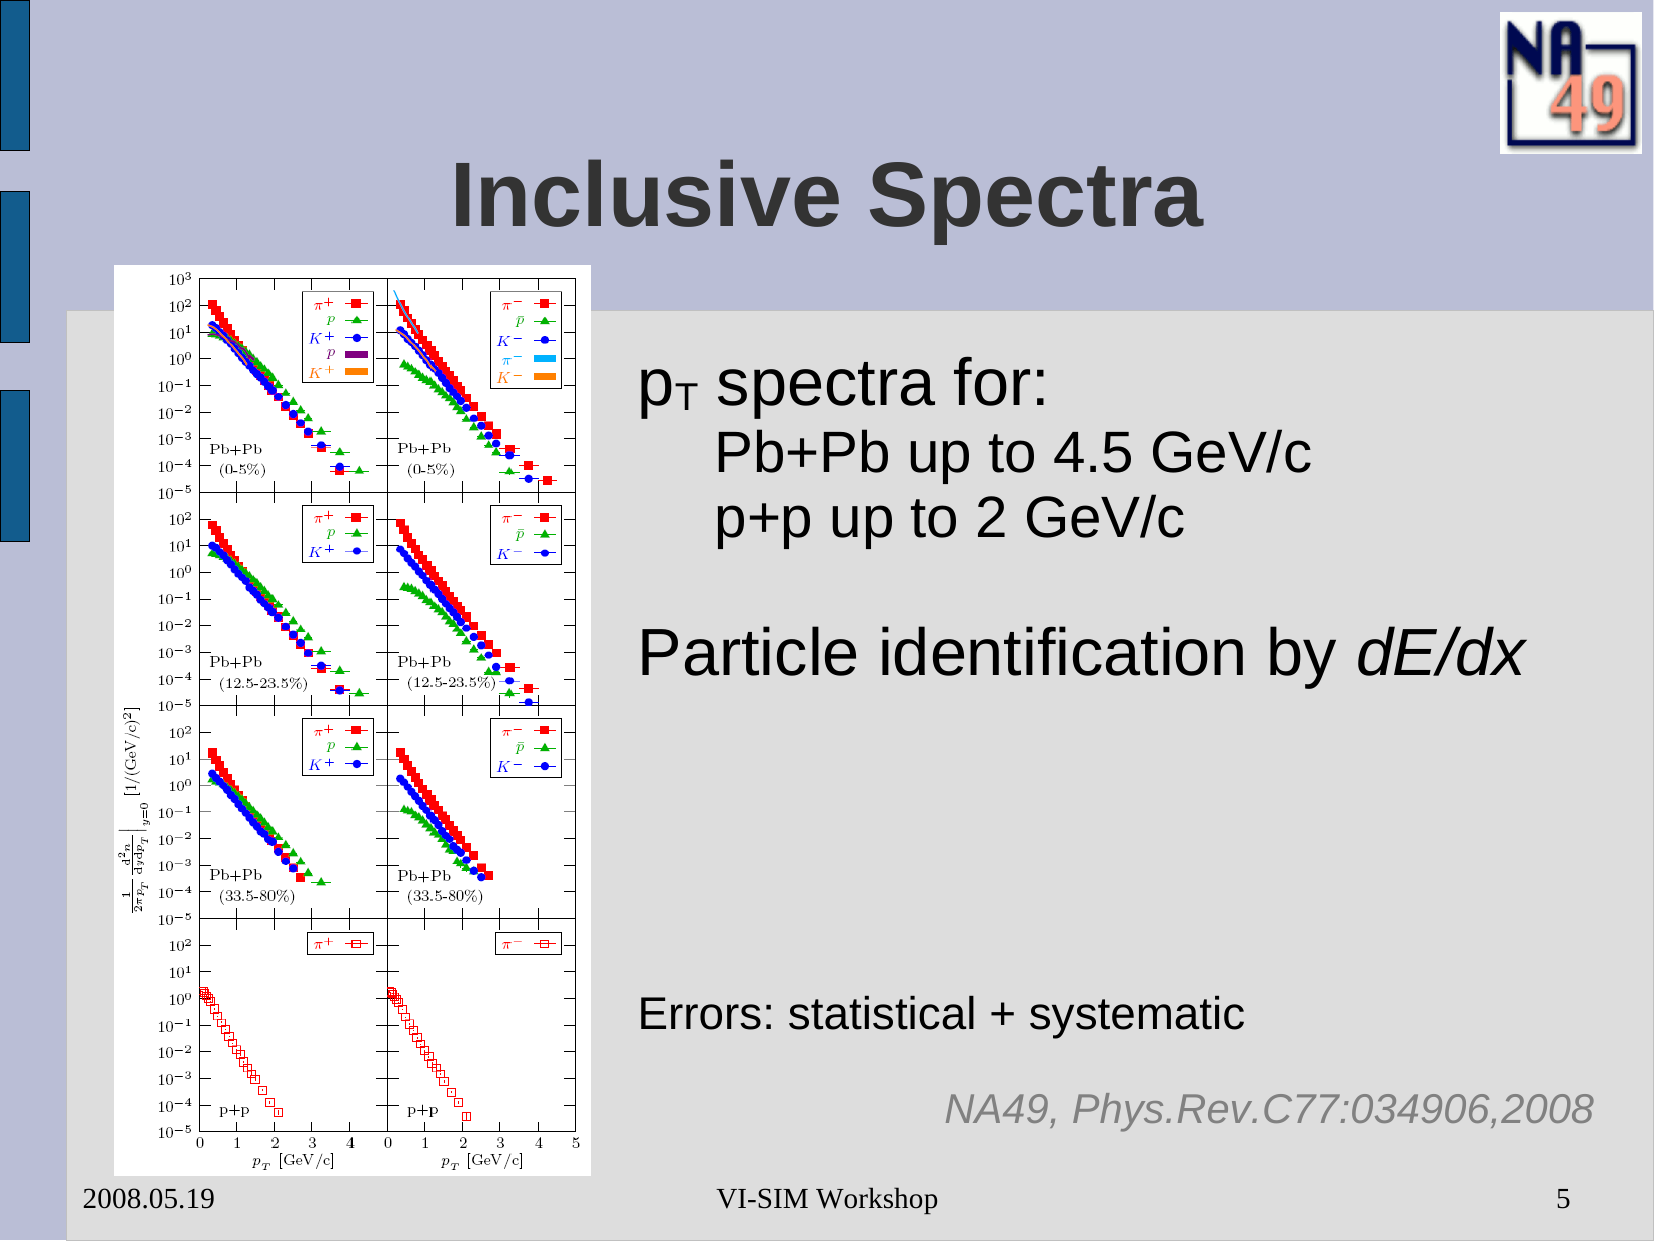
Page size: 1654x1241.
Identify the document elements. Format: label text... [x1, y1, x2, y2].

list pT spectra for: Pb+Pb up to 4.5 GeV/c p+p up to 2 GeV/c Particle identification by dE/dx Errors: statistical + systematic NA49, Phys.Rev.C77:034906,2008 [620, 344, 1595, 1155]
picture [114, 265, 591, 1176]
picture [1500, 12, 1642, 154]
title Inclusive Spectra [121, 98, 1534, 291]
